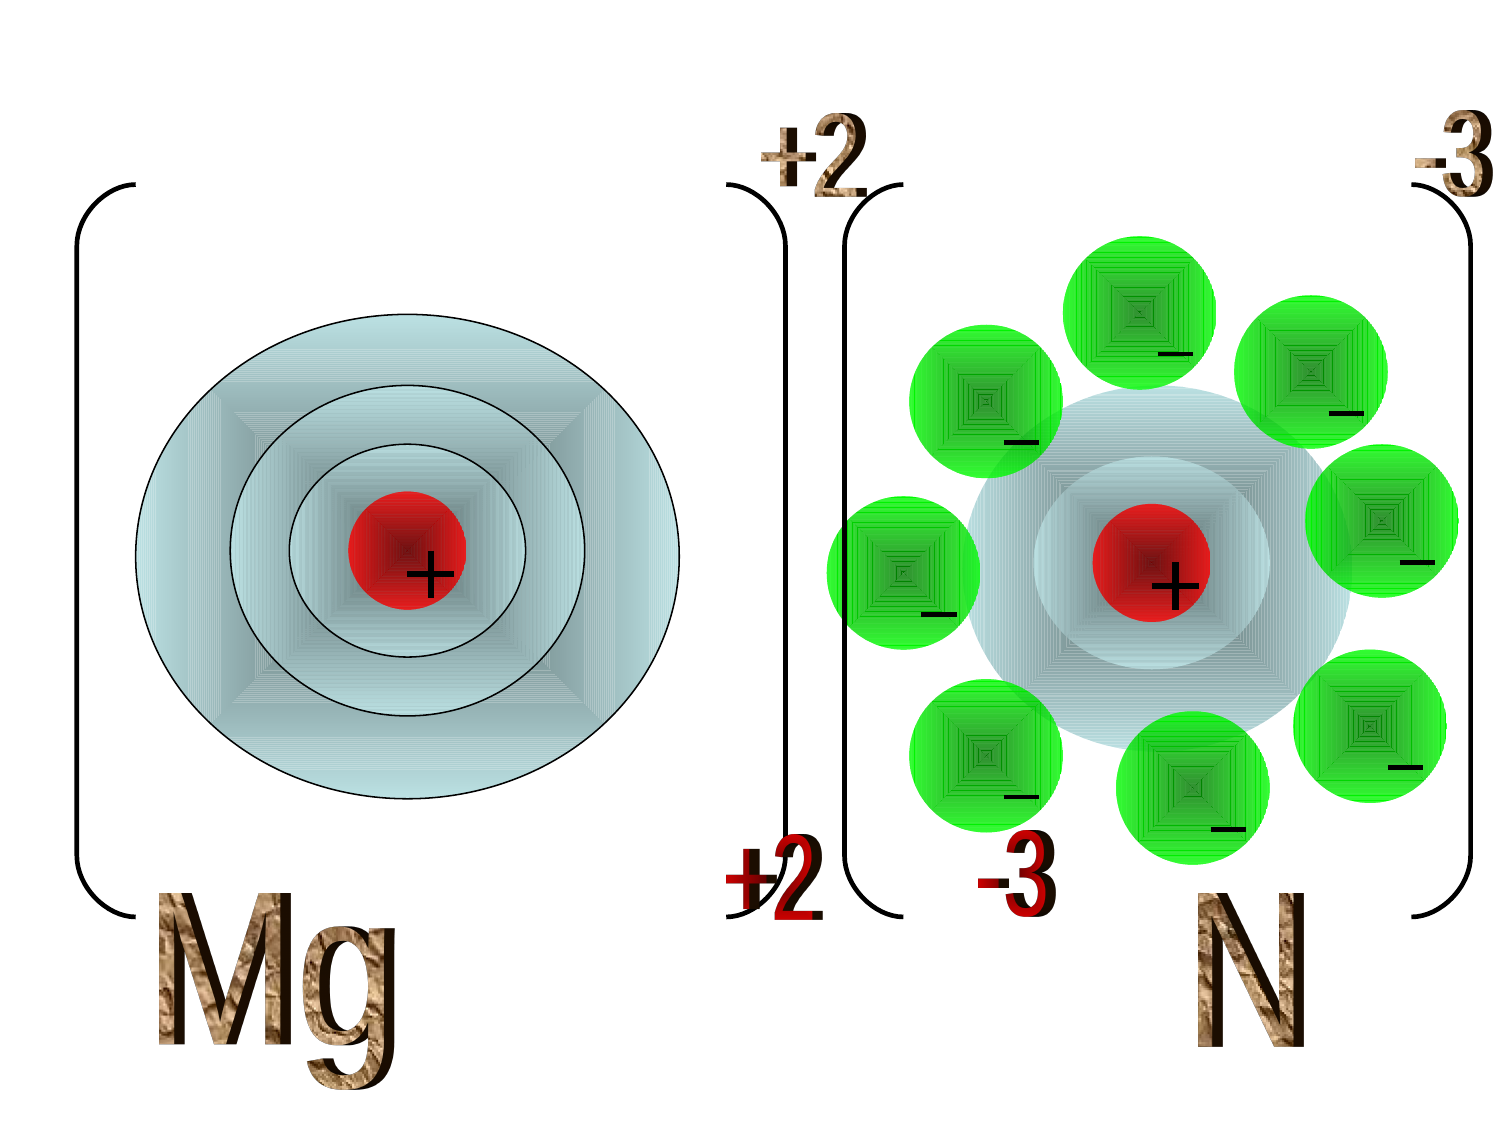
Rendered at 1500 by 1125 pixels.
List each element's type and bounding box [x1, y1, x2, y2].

text_box [135, 314, 680, 799]
text_box [826, 526, 842, 619]
text_box [847, 236, 1459, 865]
